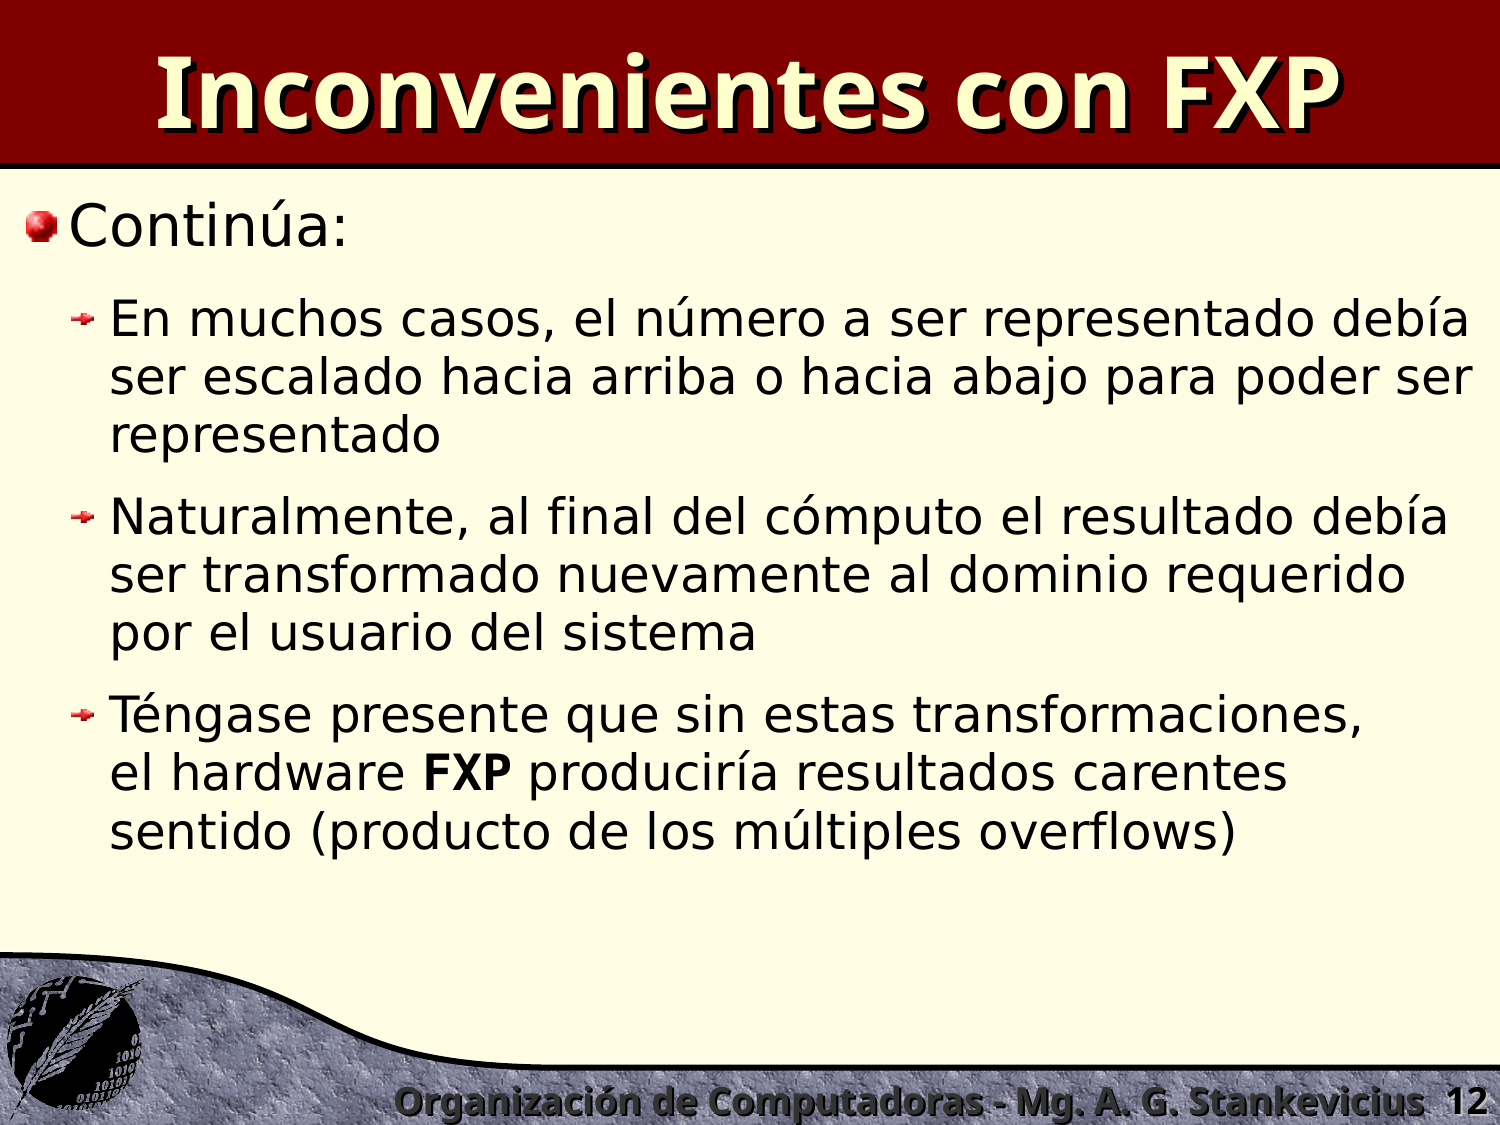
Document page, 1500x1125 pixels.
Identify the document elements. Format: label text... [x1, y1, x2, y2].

picture [448, 1100, 455, 1110]
picture [0, 959, 1500, 1125]
title Inconvenientes con FXP [15, 5, 1485, 160]
list Continúa: En muchos casos, el número a ser representado debía ser escalado hacia arriba o hacia abajo para poder ser representado Naturalmente, al final del cómputo el resultado debía ser transformado nuevamente al dominio requerido por el usuario del sistema Téngase presente que sin estas transformaciones, el hardware FXP produciría resultados carentes sentido (producto de los múltiples overflows) [11, 192, 1486, 935]
picture [802, 1100, 806, 1110]
picture [1058, 1100, 1065, 1110]
